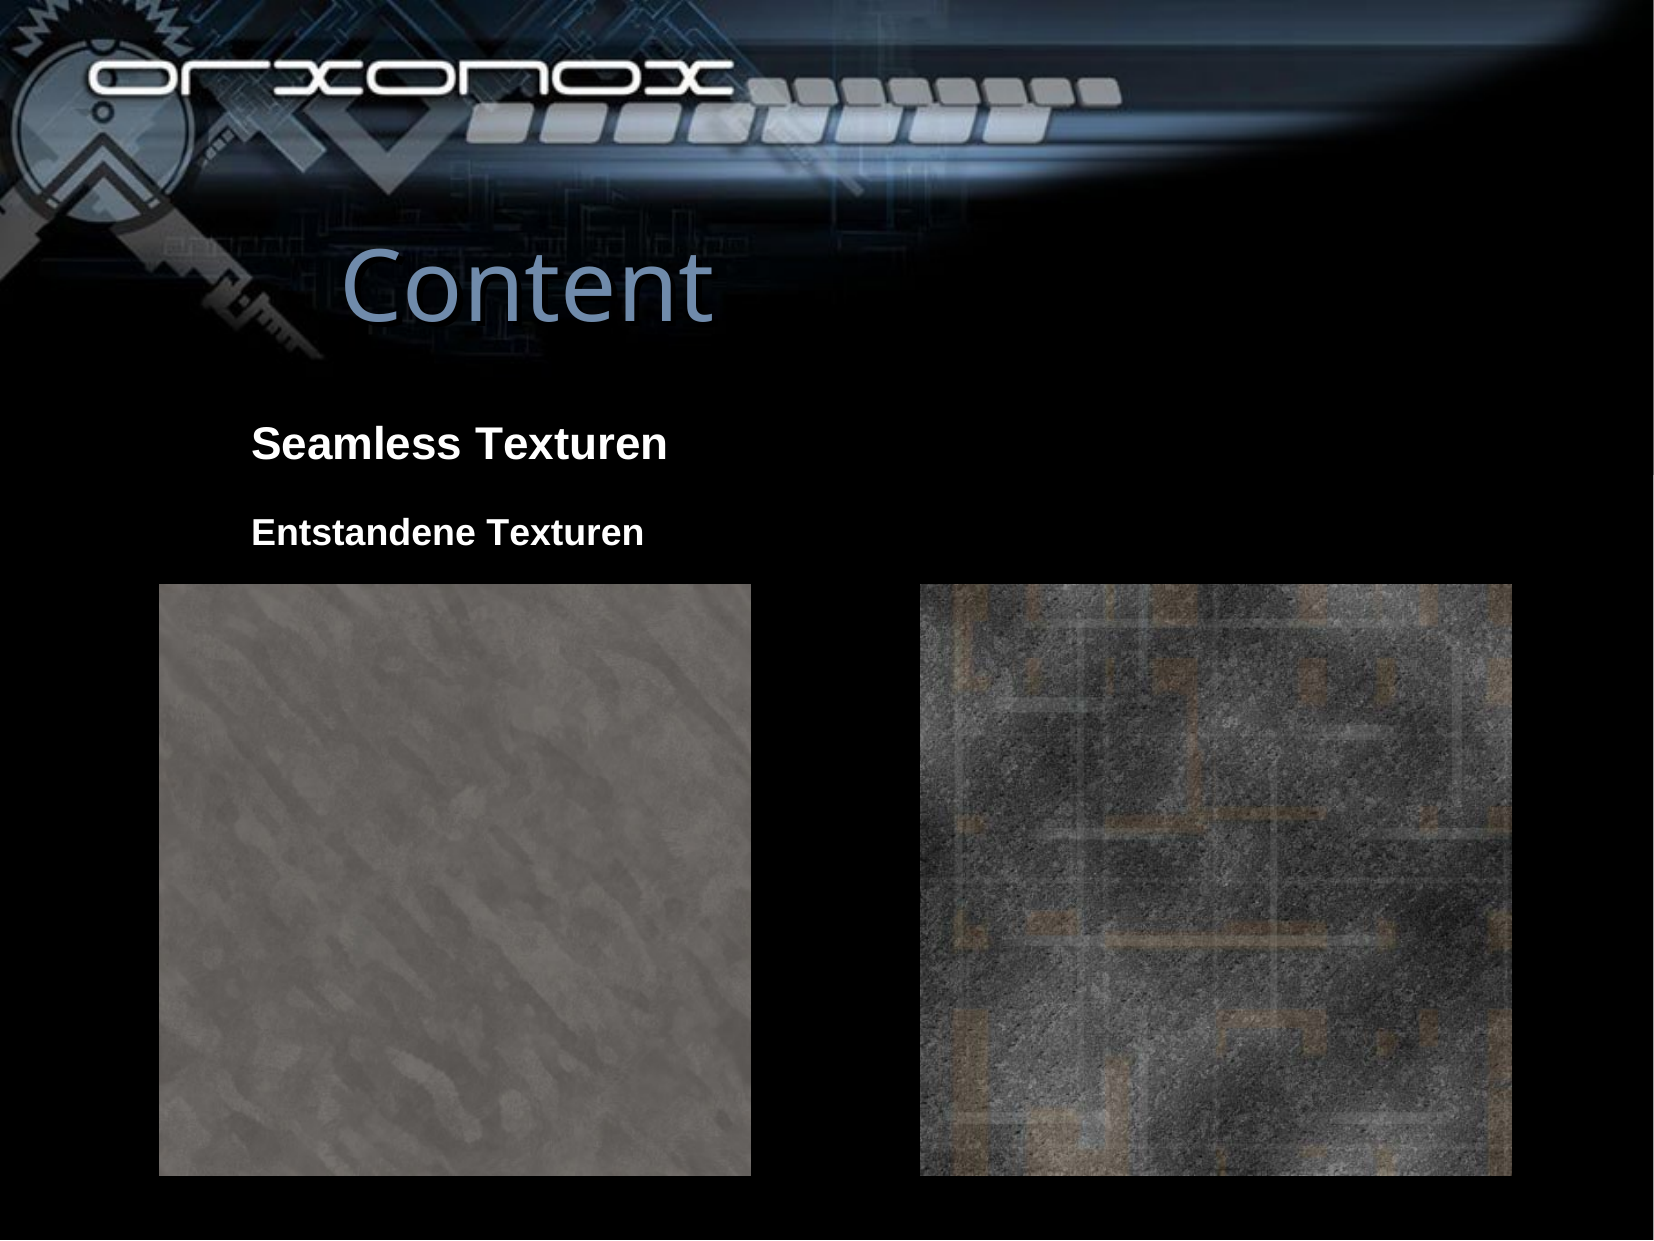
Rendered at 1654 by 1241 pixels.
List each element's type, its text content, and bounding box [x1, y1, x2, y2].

text_box Content [324, 206, 1565, 262]
text_box Seamless Texturen Entstandene Texturen [236, 410, 684, 562]
picture [159, 584, 751, 1176]
picture [0, 0, 1654, 475]
picture [920, 584, 1512, 1176]
